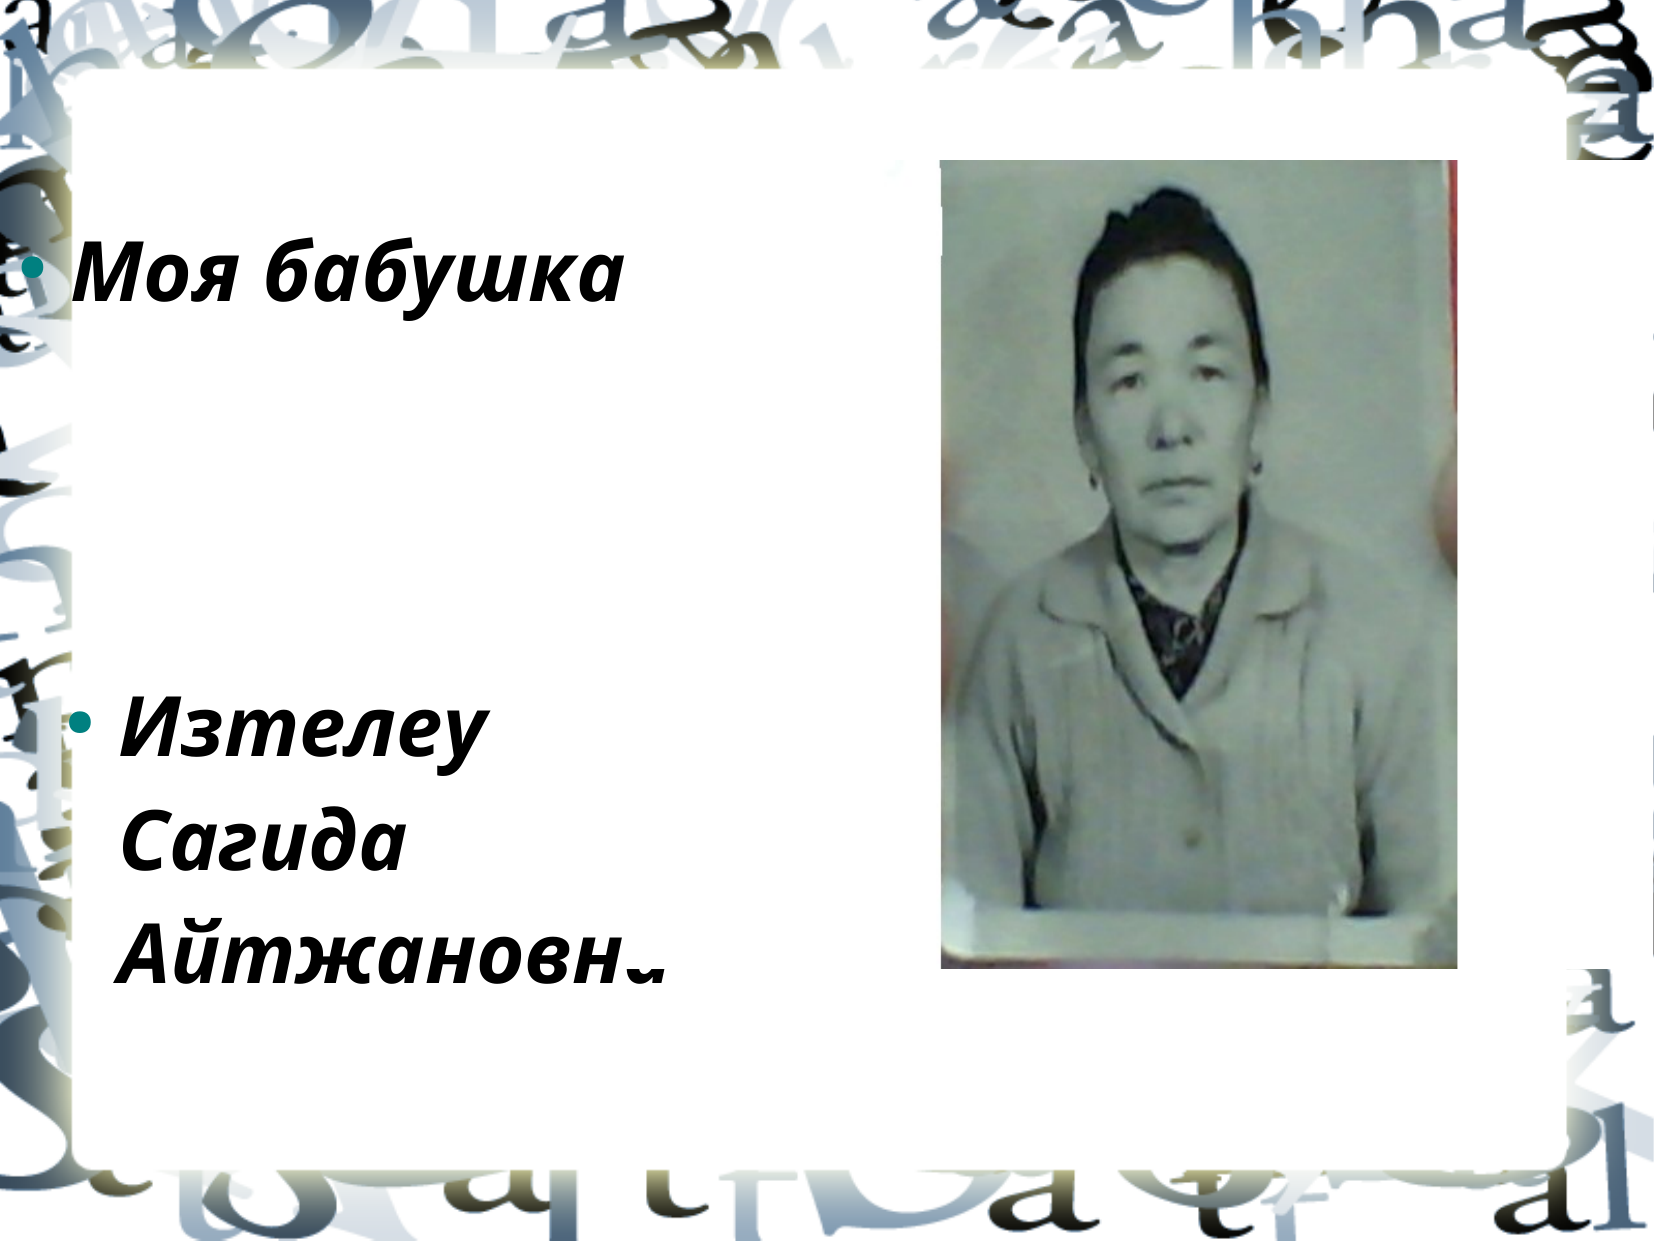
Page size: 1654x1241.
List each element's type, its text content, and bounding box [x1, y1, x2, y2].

list Моя бабушка: [0, 212, 625, 329]
picture [0, 0, 1654, 1241]
list Изтелеу Сагида Айтжановна [47, 667, 742, 1016]
